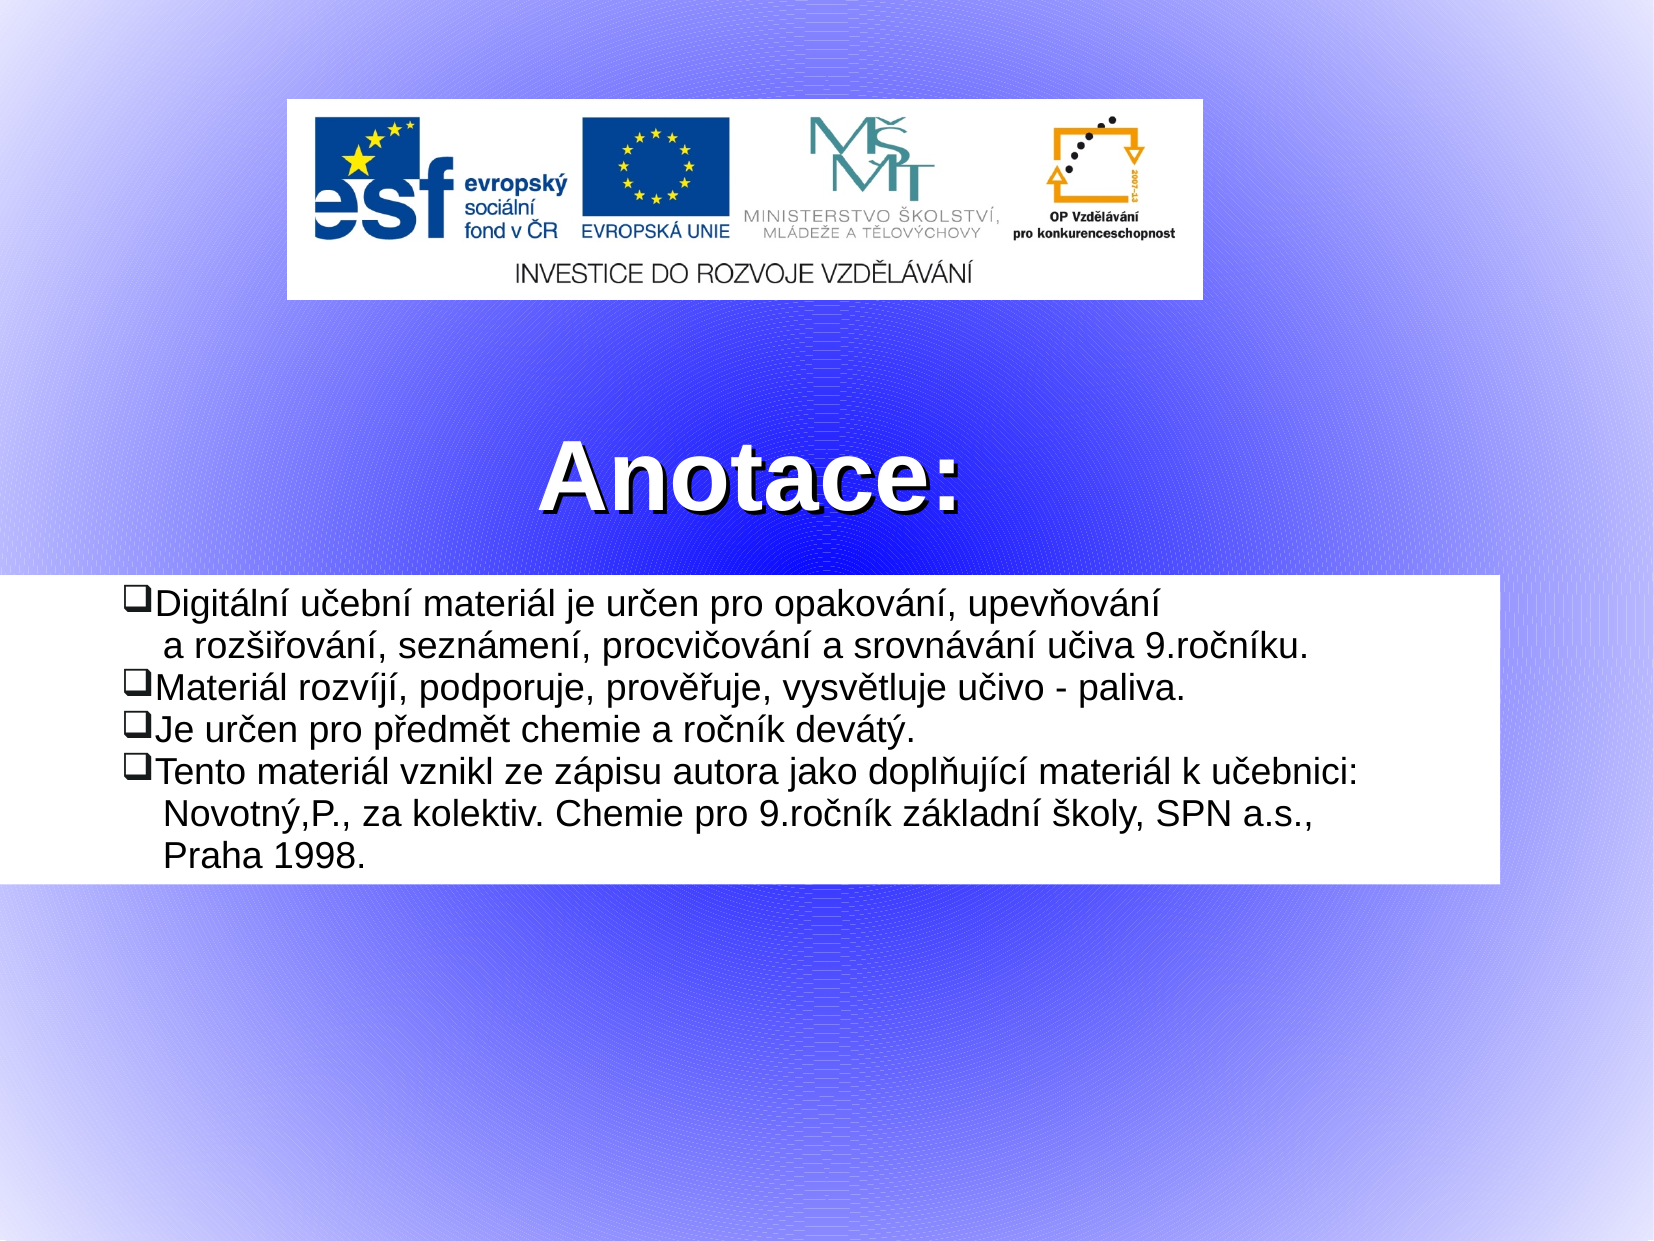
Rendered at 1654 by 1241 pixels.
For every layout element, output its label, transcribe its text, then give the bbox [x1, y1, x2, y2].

text_box Digitální učební materiál je určen pro opakování, upevňování a rozšiřování, seznámení, procvičování a srovnávání učiva 9.ročníku. Materiál rozvíjí, podporuje, prověřuje, vysvětluje učivo - paliva. Je určen pro předmět chemie a ročník devátý. Tento materiál vznikl ze zápisu autora jako doplňující materiál k učebnici: Novotný,P., za kolektiv. Chemie pro 9.ročník základní školy, SPN a.s., Praha 1998. [0, 575, 1501, 885]
picture [287, 99, 1203, 300]
title Anotace: [112, 349, 1388, 575]
